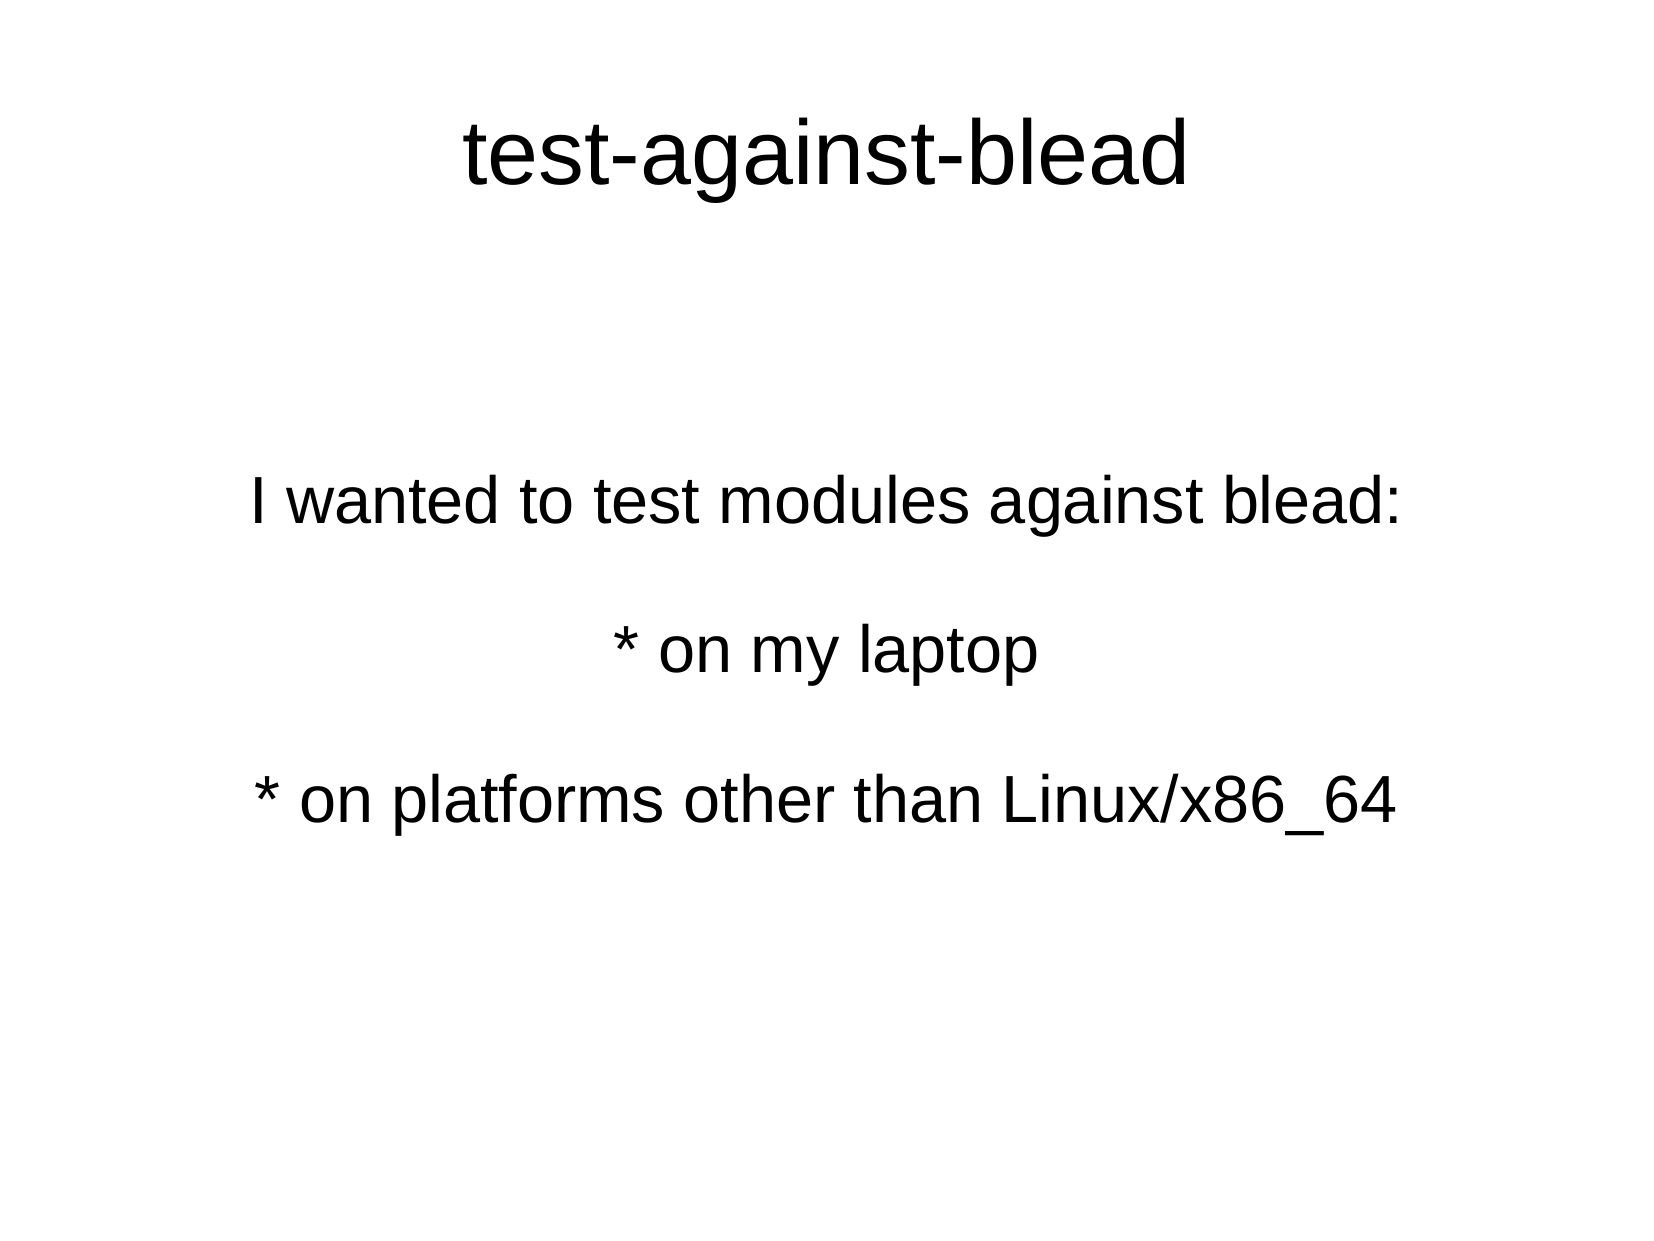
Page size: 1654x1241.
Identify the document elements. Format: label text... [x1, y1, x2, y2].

subtitle I wanted to test modules against blead: * on my laptop * on platforms other than Linux/x86_64 [82, 290, 1571, 1010]
title test-against-blead [82, 49, 1571, 257]
